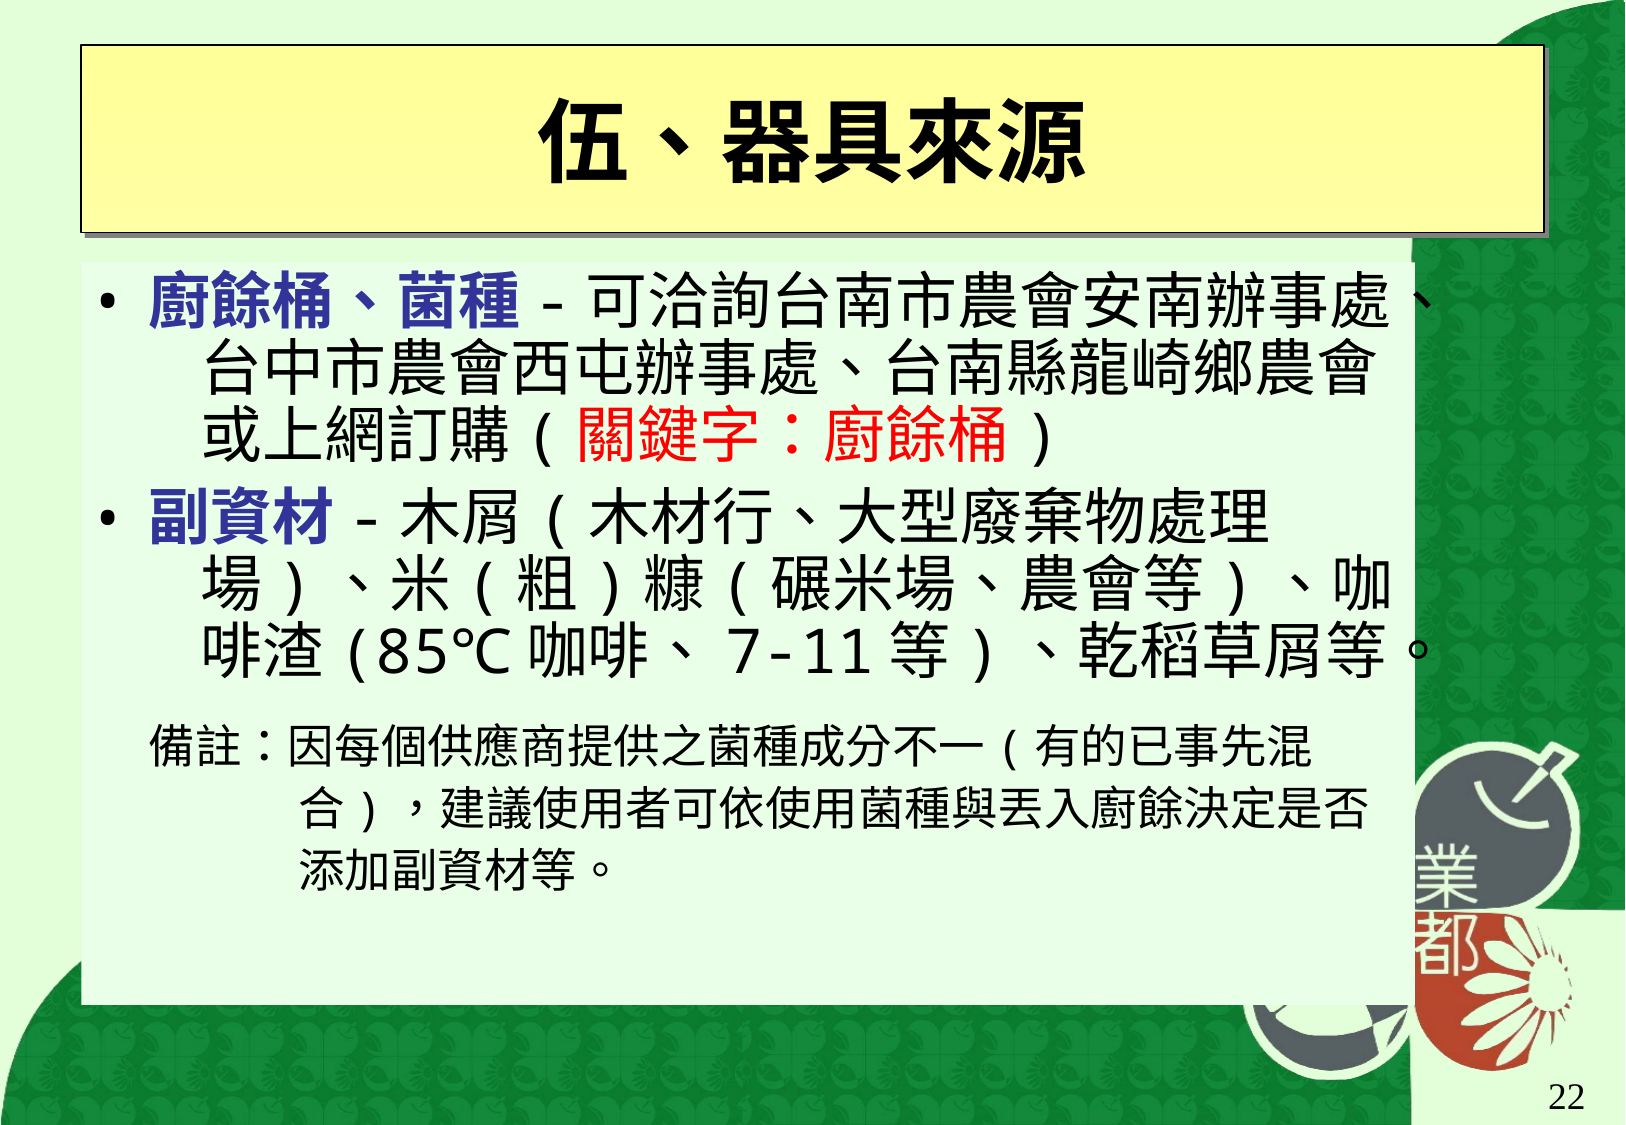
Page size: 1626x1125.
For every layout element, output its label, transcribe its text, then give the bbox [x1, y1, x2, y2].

title 伍、器具來源 [81, 45, 1544, 233]
text_box 22 [1533, 1064, 1625, 1125]
list 廚餘桶、菌種-可洽詢台南市農會安南辦事處、台中市農會西屯辦事處、台南縣龍崎鄉農會或上網訂購(關鍵字：廚餘桶) 副資材-木屑(木材行、大型廢棄物處理場)、米(粗)糠(碾米場、農會等)、咖啡渣(85℃咖啡、7-11等)、乾稻草屑等。 備註：因每個供應商提供之菌種成分不一(有的已事先混 合)，建議使用者可依使用菌種與丟入廚餘決定是否 添加副資材等。 [81, 262, 1415, 1005]
